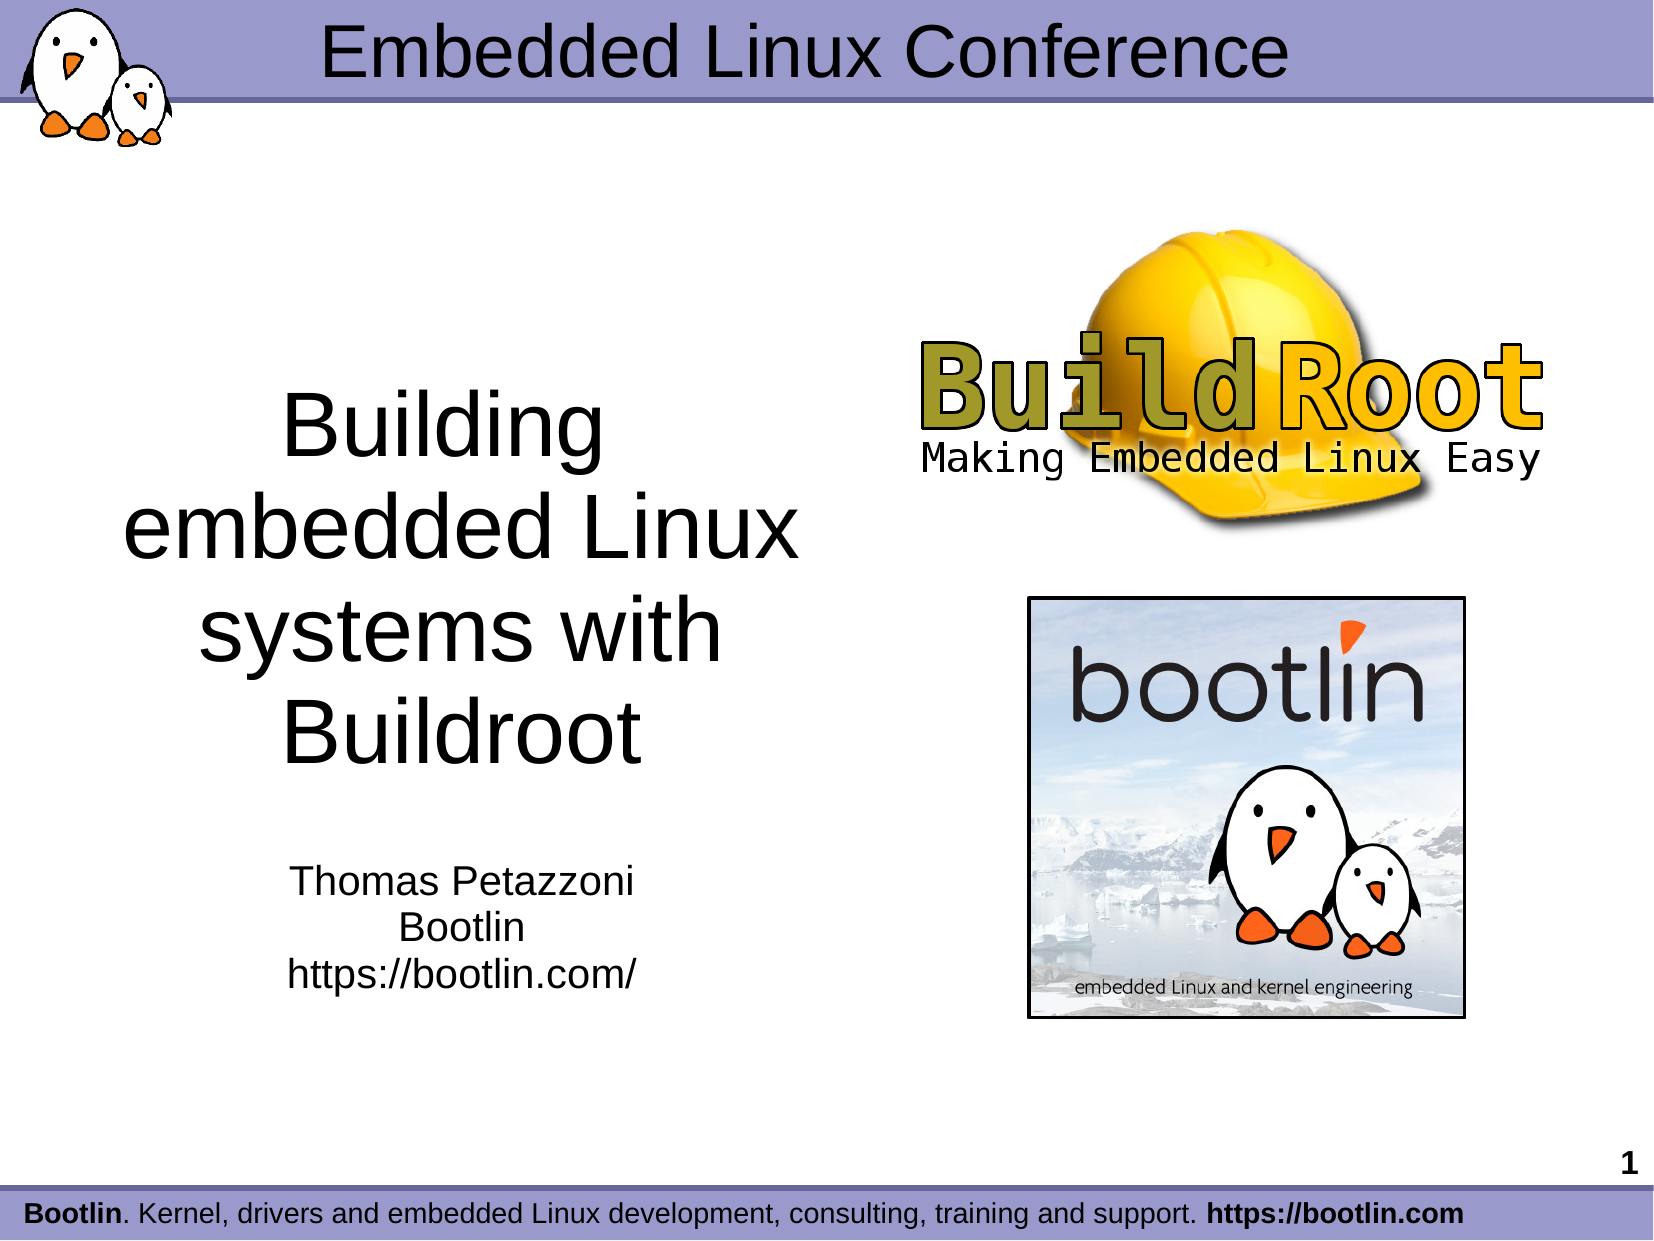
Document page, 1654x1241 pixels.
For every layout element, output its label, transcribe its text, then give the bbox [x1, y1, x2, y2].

picture [859, 183, 1621, 565]
title Embedded Linux Conference [60, 4, 1551, 98]
picture [20, 8, 172, 147]
subtitle Building embedded Linux systems with Buildroot Thomas Petazzoni Bootlin https://bootlin.com/ [31, 260, 822, 1111]
picture [1027, 596, 1466, 1019]
